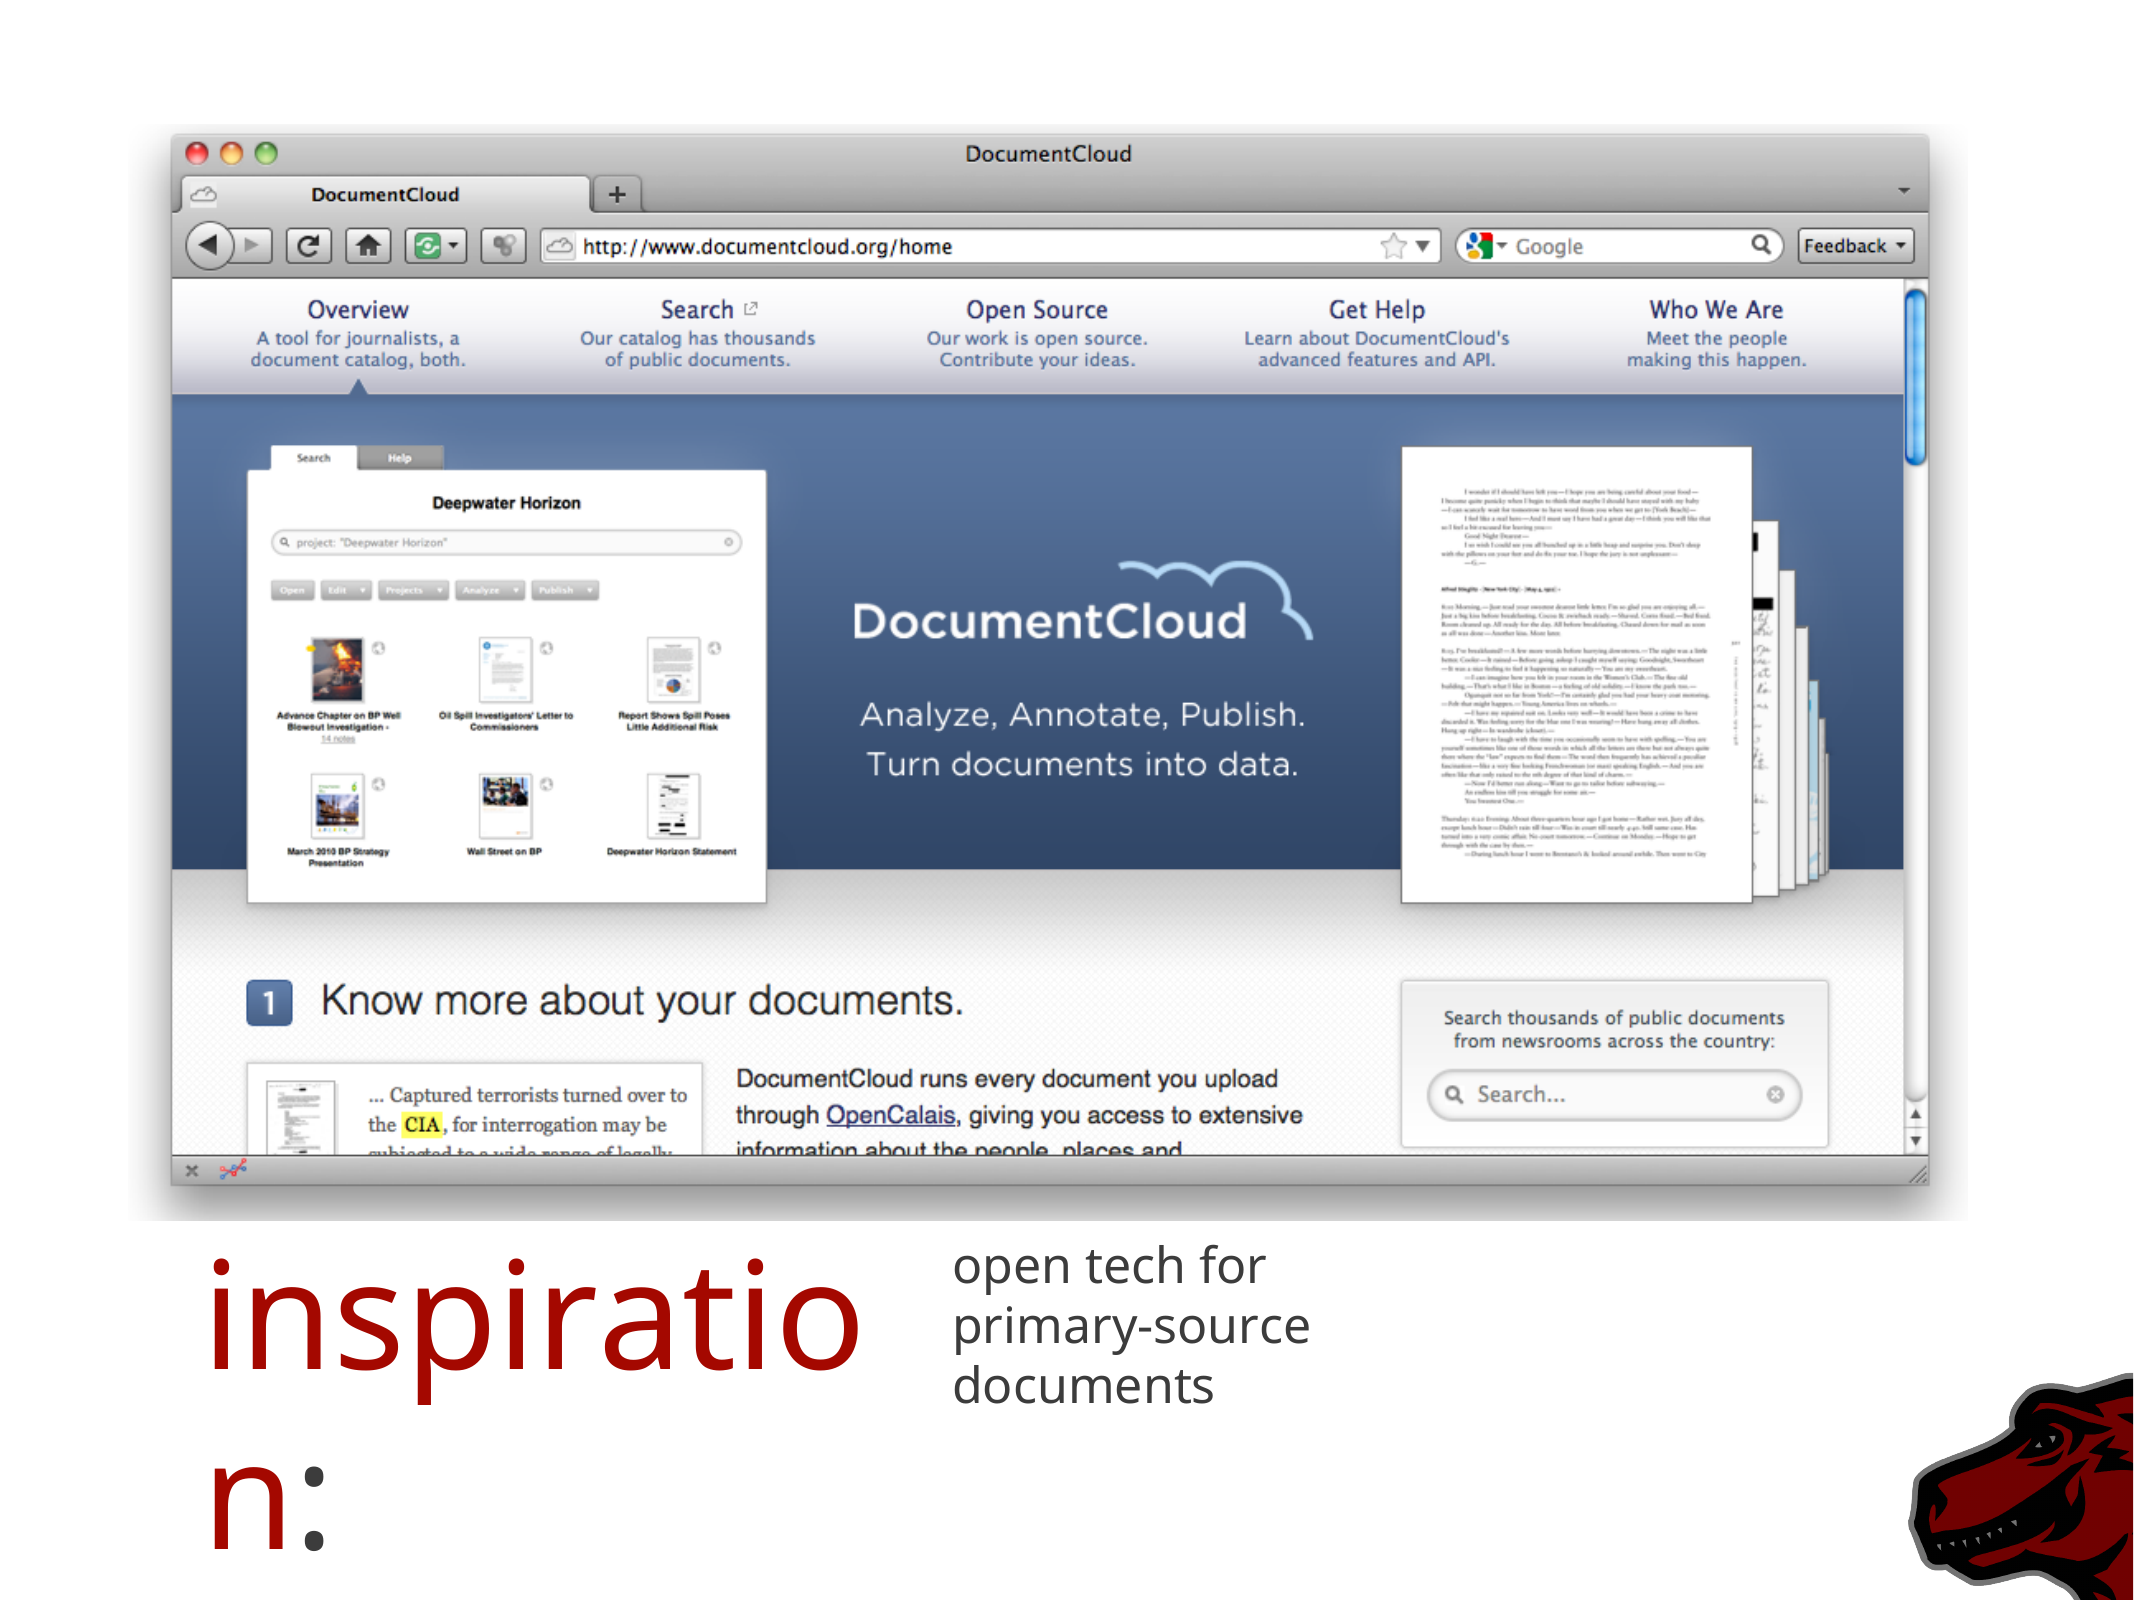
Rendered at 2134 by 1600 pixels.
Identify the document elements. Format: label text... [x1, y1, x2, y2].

text_box open tech for primary-source documents [952, 1279, 1538, 1428]
picture [128, 124, 1968, 1221]
text_box inspiration: [202, 1237, 940, 1442]
picture [1889, 1372, 2134, 1600]
